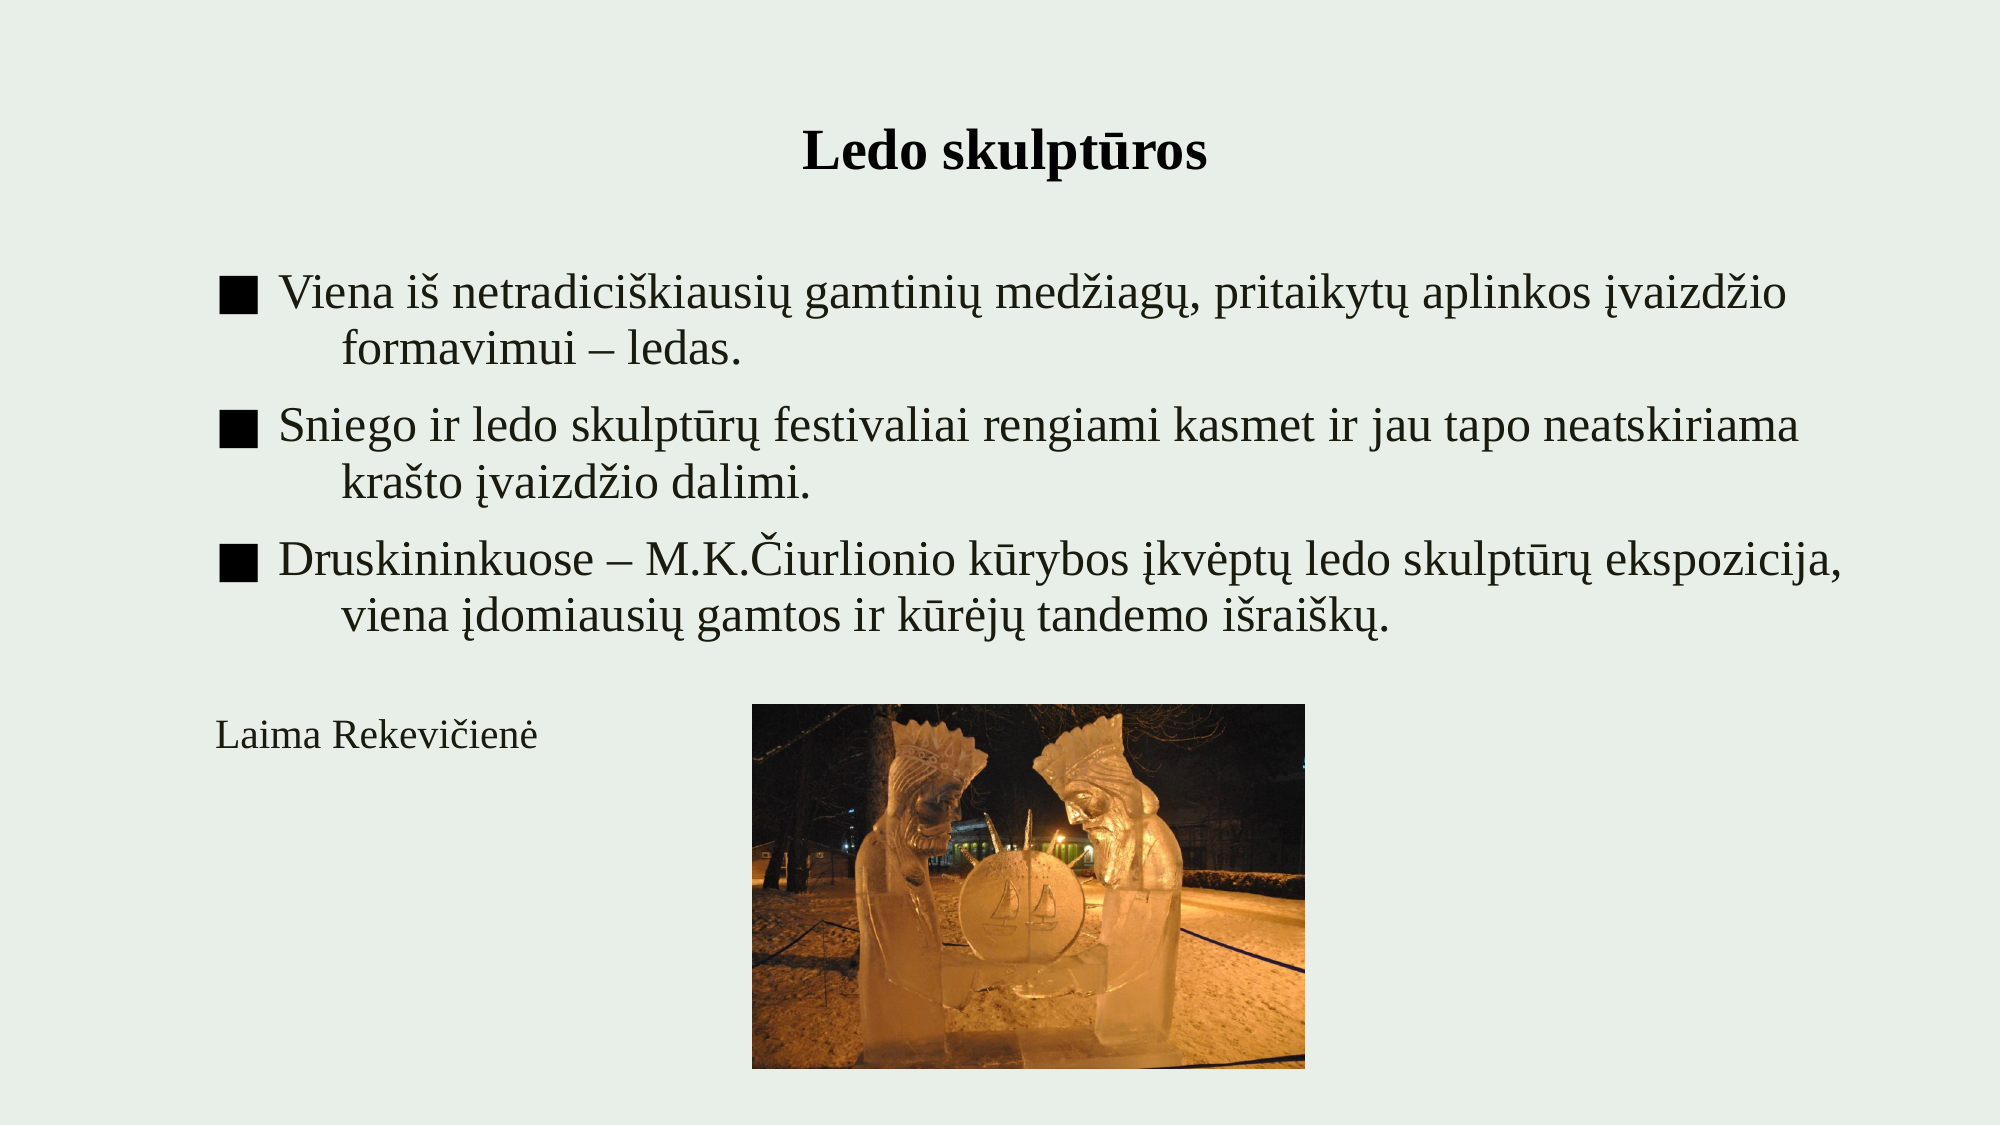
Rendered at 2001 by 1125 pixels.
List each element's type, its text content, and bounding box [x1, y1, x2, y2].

picture [752, 704, 1305, 1069]
list Viena iš netradiciškiausių gamtinių medžiagų, pritaikytų aplinkos įvaizdžio formavimui – ledas. Sniego ir ledo skulptūrų festivaliai rengiami kasmet ir jau tapo neatskiriama krašto įvaizdžio dalimi. Druskininkuose – M.K.Čiurlionio kūrybos įkvėptų ledo skulptūrų ekspozicija, viena įdomiausių gamtos ir kūrėjų tandemo išraiškų. Laima Rekevičienė [200, 255, 1890, 1069]
title Ledo skulptūros [225, 112, 1801, 255]
